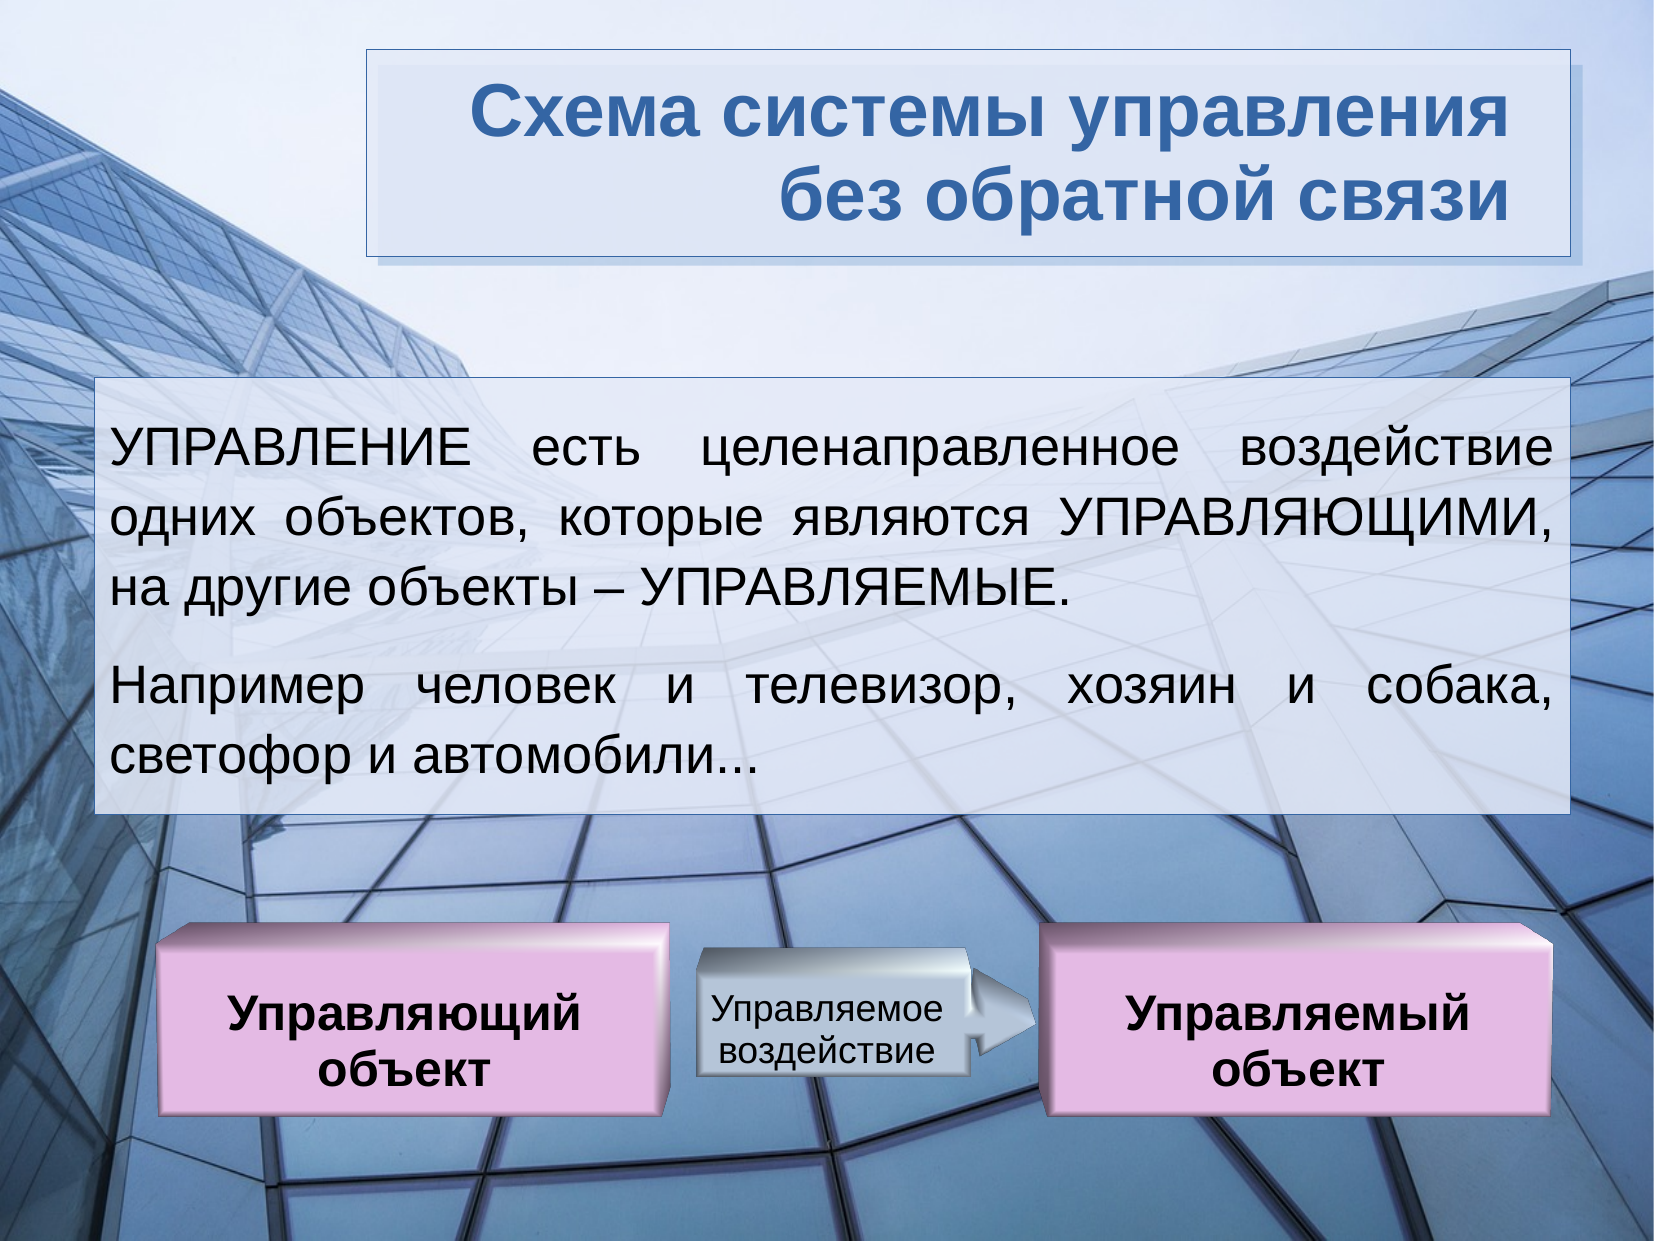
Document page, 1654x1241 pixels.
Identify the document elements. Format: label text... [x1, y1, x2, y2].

text_box Управляемое воздействие [695, 980, 959, 1066]
text_box [377, 64, 1583, 266]
text_box Управляемый объект [1110, 978, 1487, 1087]
text_box УПРАВЛЕНИЕ есть целенаправленное воздействие одних объектов, которые являются УПРАВЛЯЮЩИМИ, на другие объекты – УПРАВЛЯЕМЫЕ. Например человек и телевизор, хозяин и собака, светофор и автомобили... [94, 377, 1571, 815]
title Схема системы управления без обратной связи [366, 49, 1571, 257]
picture [0, 0, 1654, 1241]
text_box Управляющий объект [212, 978, 598, 1087]
